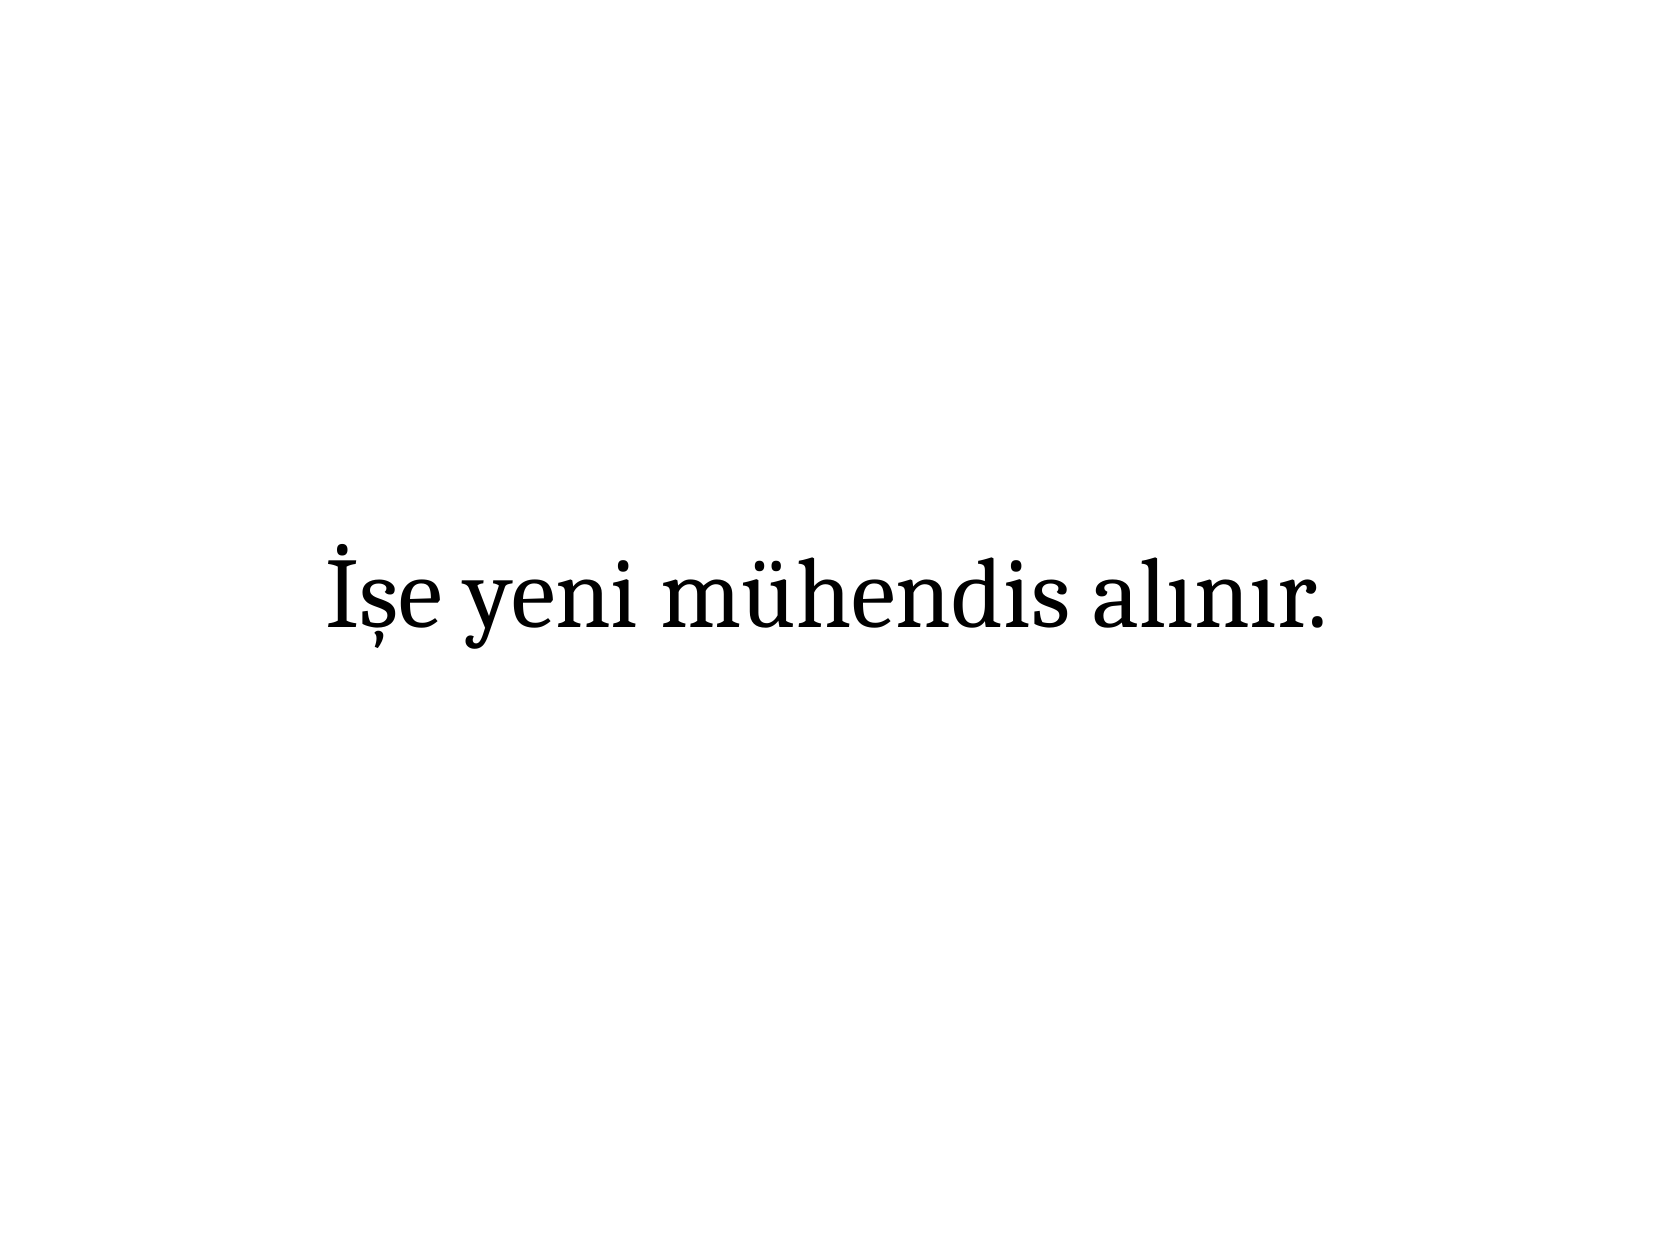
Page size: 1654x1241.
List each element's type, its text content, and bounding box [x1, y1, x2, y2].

title İşe yeni mühendis alınır. [82, 273, 1571, 916]
